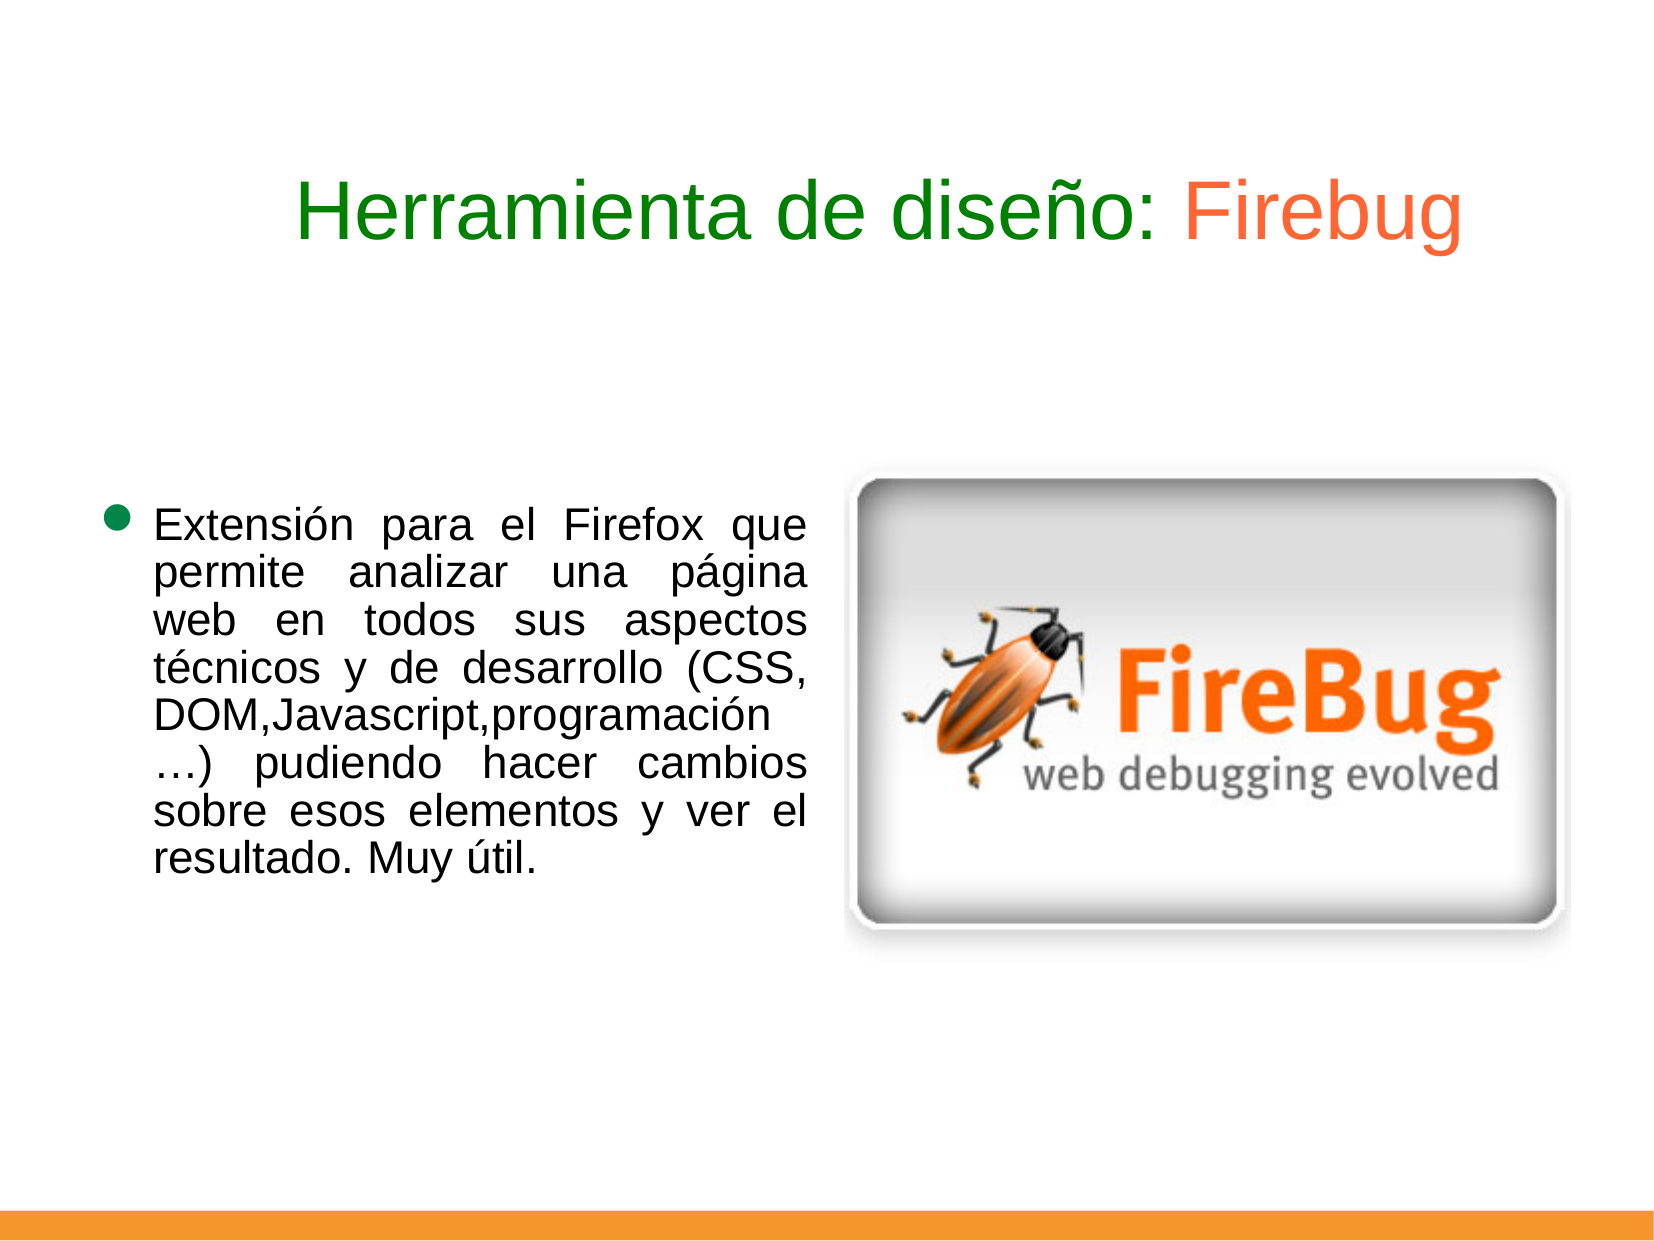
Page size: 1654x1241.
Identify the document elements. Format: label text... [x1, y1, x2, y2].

title Herramienta de diseño: Firebug [64, 111, 1553, 317]
list Extensión para el Firefox que permite analizar una página web en todos sus aspectos técnicos y de desarrollo (CSS, DOM,Javascript,programación…) pudiendo hacer cambios sobre esos elementos y ver el resultado. Muy útil. [82, 501, 809, 1109]
picture [844, 457, 1571, 976]
